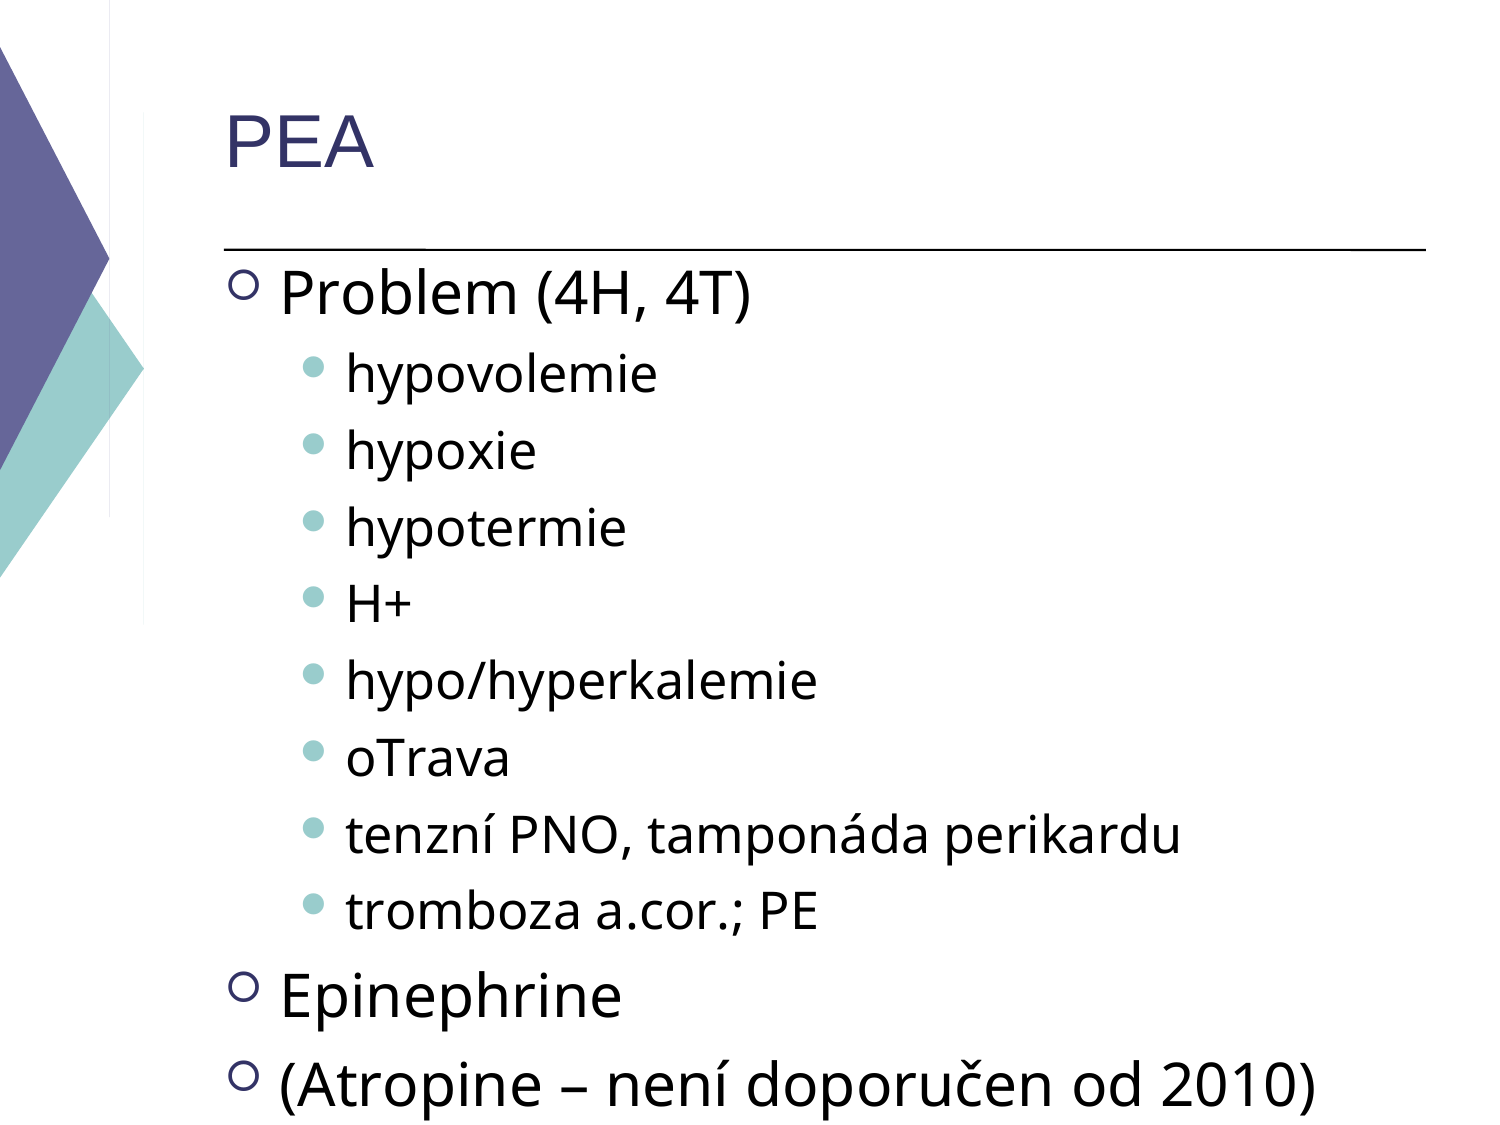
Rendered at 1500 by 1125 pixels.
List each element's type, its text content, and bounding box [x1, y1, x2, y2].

list Problem (4H, 4T) hypovolemie hypoxie hypotermie H+ hypo/hyperkalemie oTrava tenzní PNO, tamponáda perikardu tromboza a.cor.; PE Epinephrine (Atropine – není doporučen od 2010) [224, 252, 1425, 1119]
title PEA [224, 41, 1425, 238]
